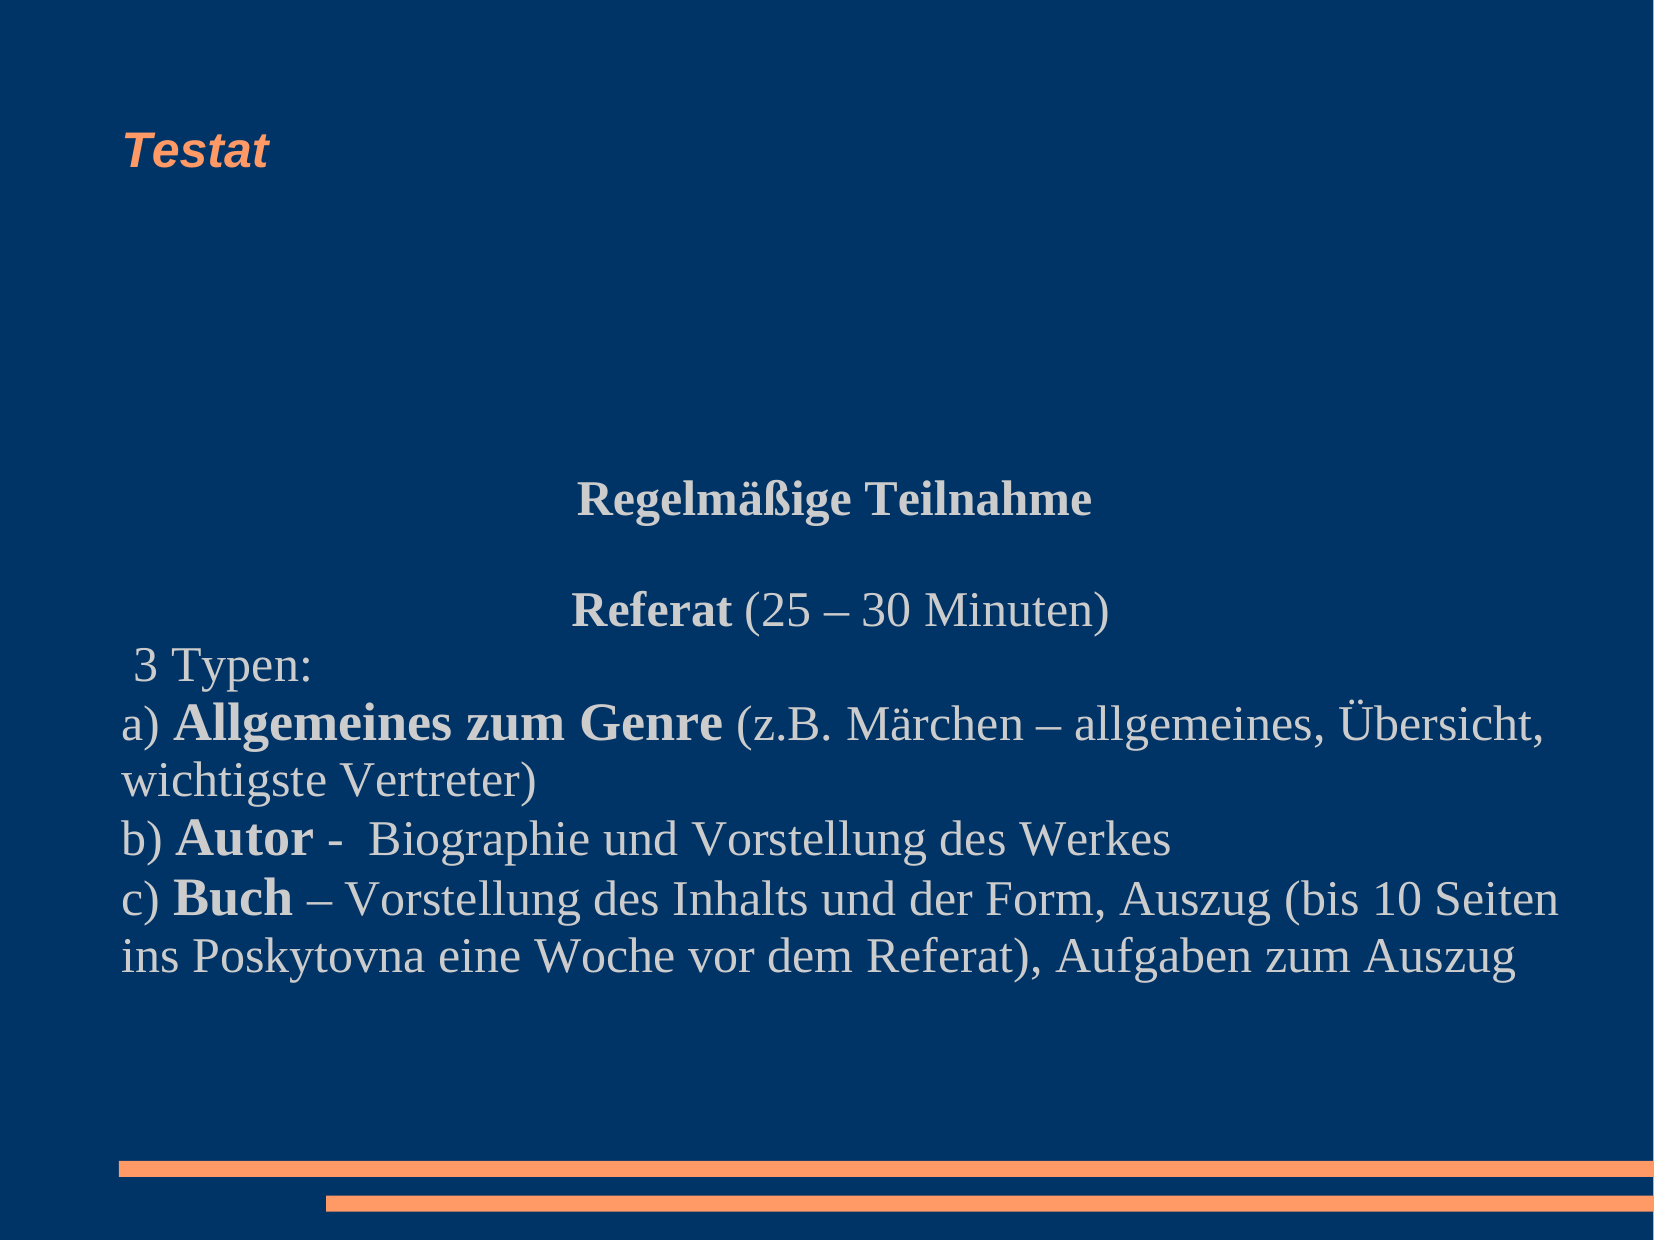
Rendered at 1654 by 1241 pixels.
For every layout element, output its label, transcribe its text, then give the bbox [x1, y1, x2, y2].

subtitle Regelmäßige Teilnahme Referat (25 – 30 Minuten) 3 Typen: a) Allgemeines zum Genre (z.B. Märchen – allgemeines, Übersicht, wichtigste Vertreter) b) Autor - Biographie und Vorstellung des Werkes c) Buch – Vorstellung des Inhalts und der Form, Auszug (bis 10 Seiten ins Poskytovna eine Woche vor dem Referat), Aufgaben zum Auszug [121, 322, 1561, 1132]
title Testat [121, 46, 1534, 254]
